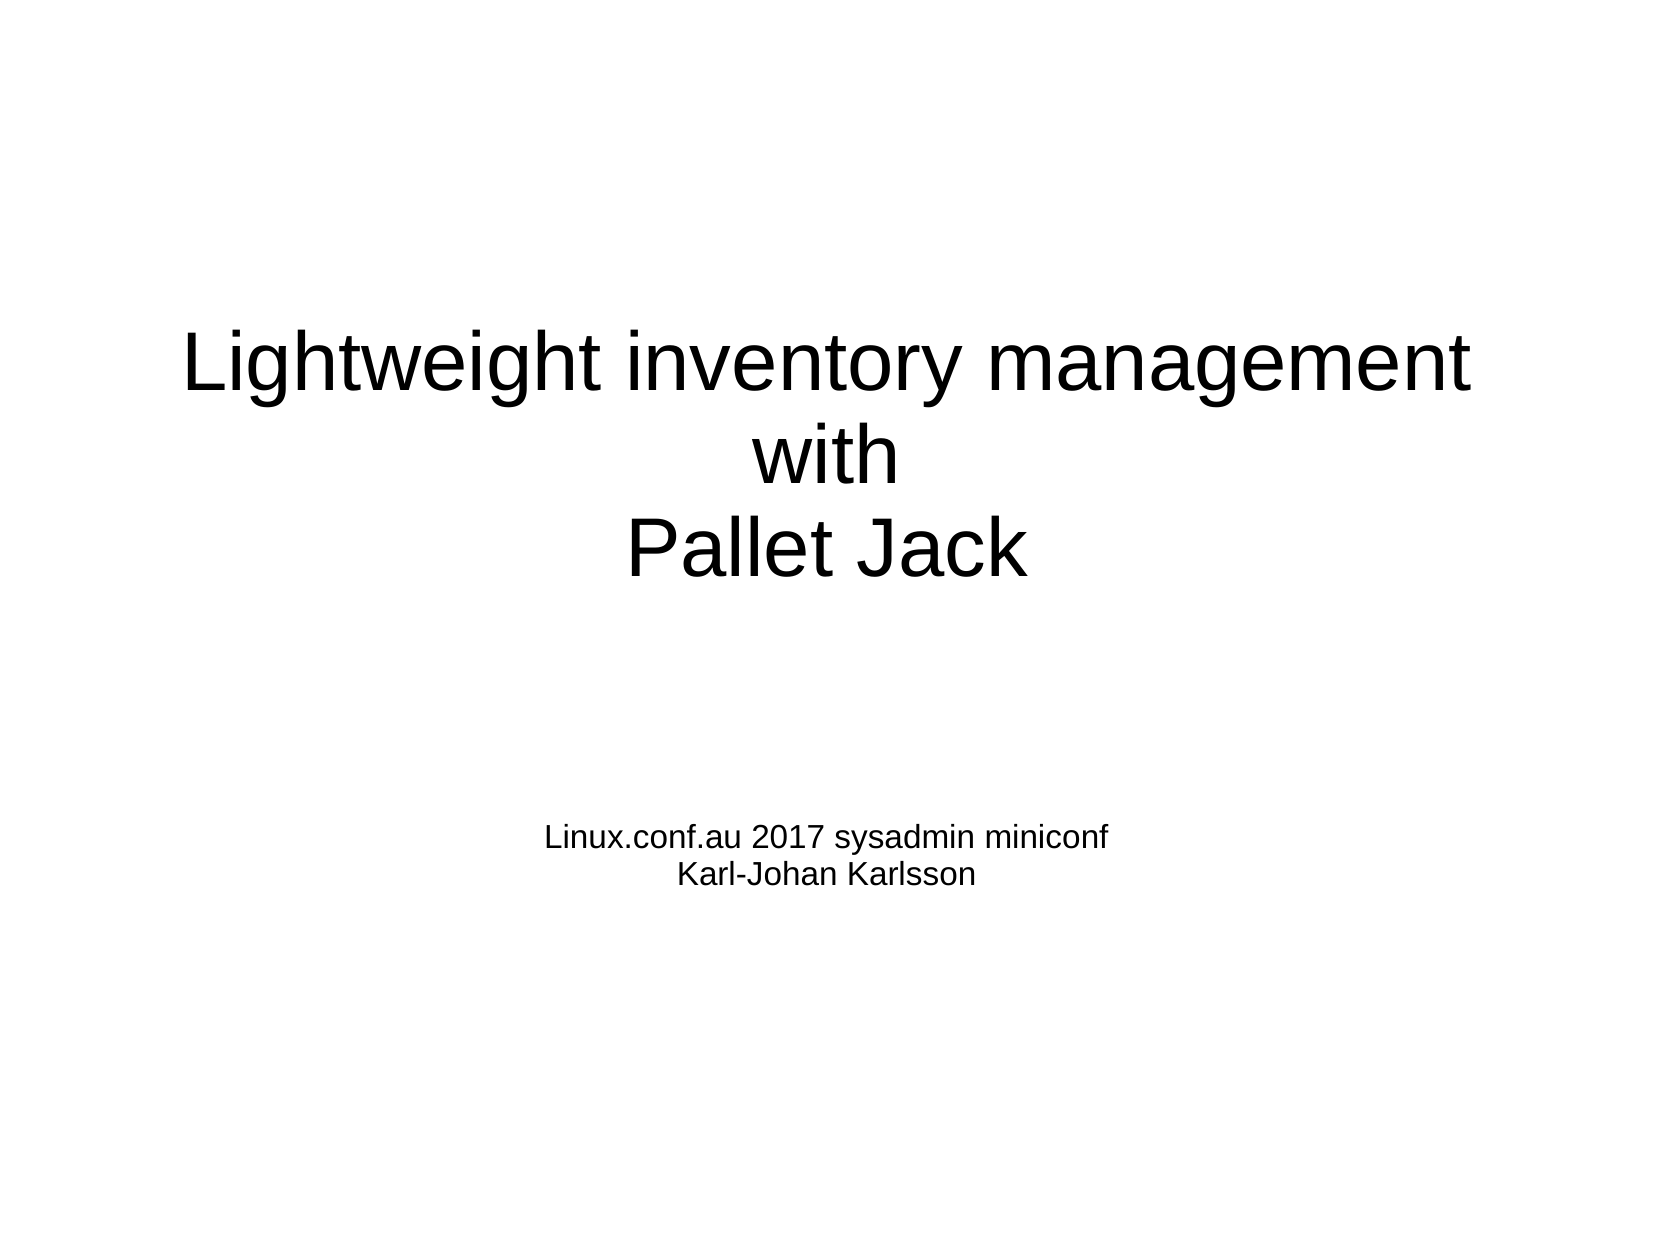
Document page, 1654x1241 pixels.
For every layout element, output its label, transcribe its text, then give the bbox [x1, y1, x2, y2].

subtitle Lightweight inventory management with Pallet Jack Linux.conf.au 2017 sysadmin miniconf Karl-Johan Karlsson [82, 49, 1571, 1010]
